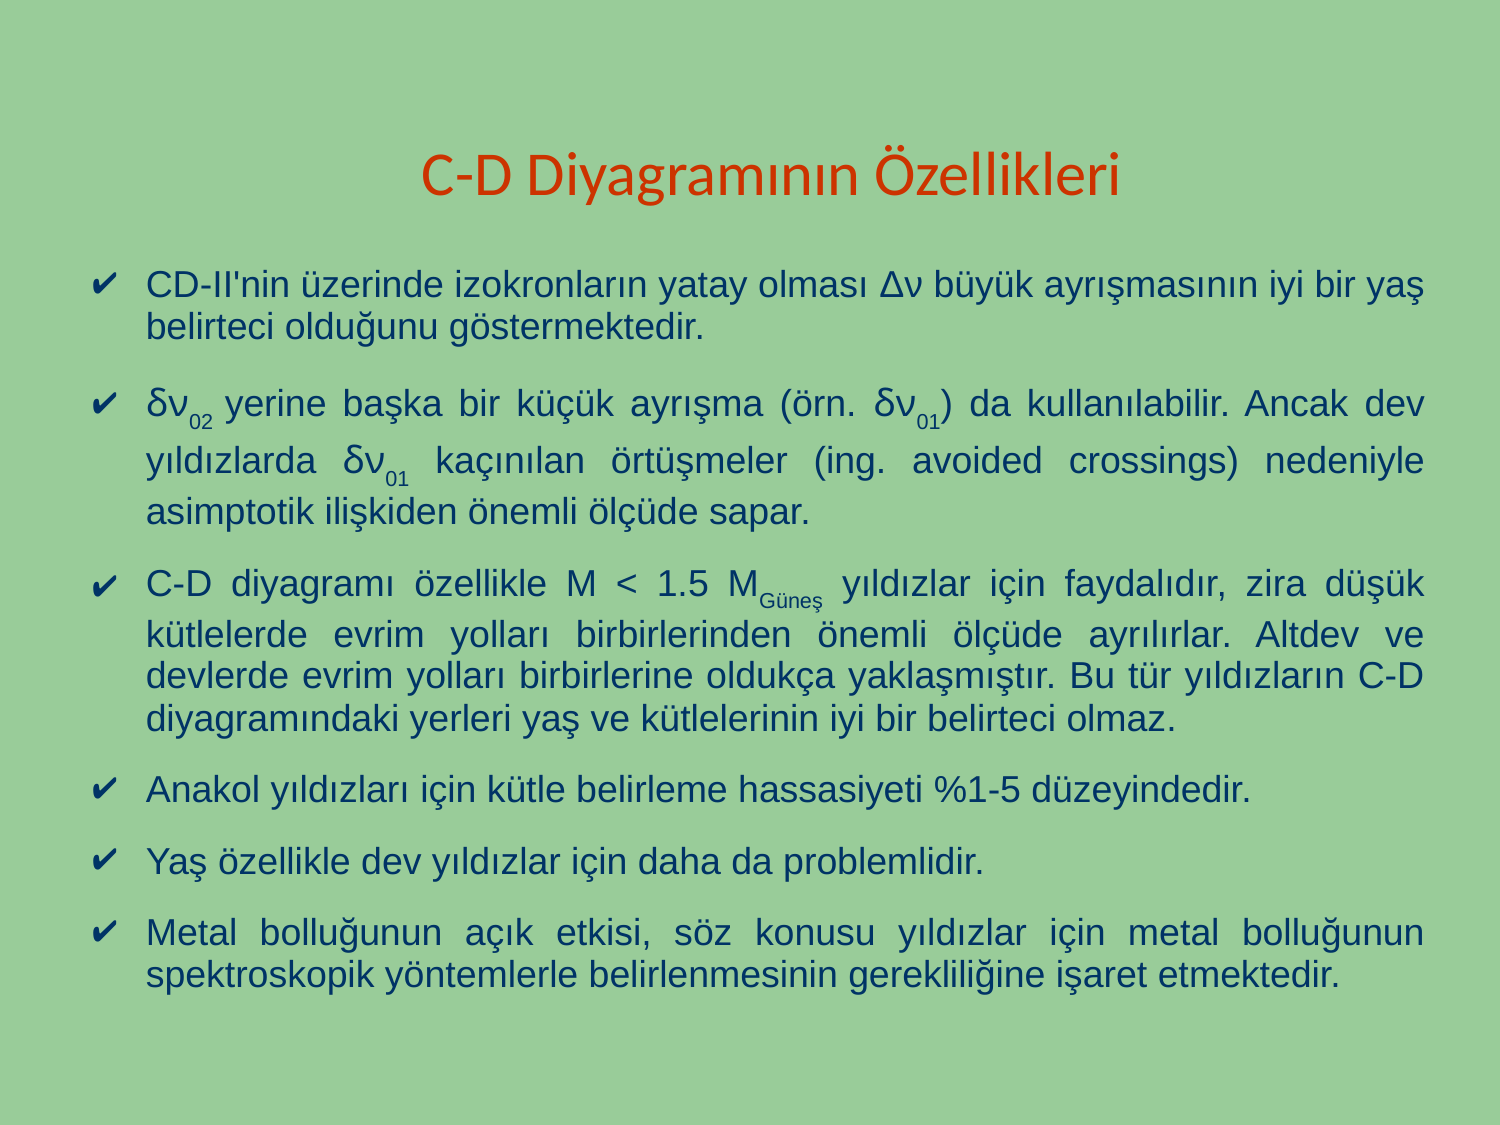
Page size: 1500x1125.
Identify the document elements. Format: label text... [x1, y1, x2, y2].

list CD-II'nin üzerinde izokronların yatay olması Δν büyük ayrışmasının iyi bir yaş belirteci olduğunu göstermektedir. δν02 yerine başka bir küçük ayrışma (örn. δν01) da kullanılabilir. Ancak dev yıldızlarda δν01 kaçınılan örtüşmeler (ing. avoided crossings) nedeniyle asimptotik ilişkiden önemli ölçüde sapar. C-D diyagramı özellikle M < 1.5 MGüneş yıldızlar için faydalıdır, zira düşük kütlelerde evrim yolları birbirlerinden önemli ölçüde ayrılırlar. Altdev ve devlerde evrim yolları birbirlerine oldukça yaklaşmıştır. Bu tür yıldızların C-D diyagramındaki yerleri yaş ve kütlelerinin iyi bir belirteci olmaz. Anakol yıldızları için kütle belirleme hassasiyeti %1-5 düzeyindedir. Yaş özellikle dev yıldızlar için daha da problemlidir. Metal bolluğunun açık etkisi, söz konusu yıldızlar için metal bolluğunun spektroskopik yöntemlerle belirlenmesinin gerekliliğine işaret etmektedir. [75, 263, 1425, 1006]
title C-D Diyagramının Özellikleri [135, 58, 1410, 263]
